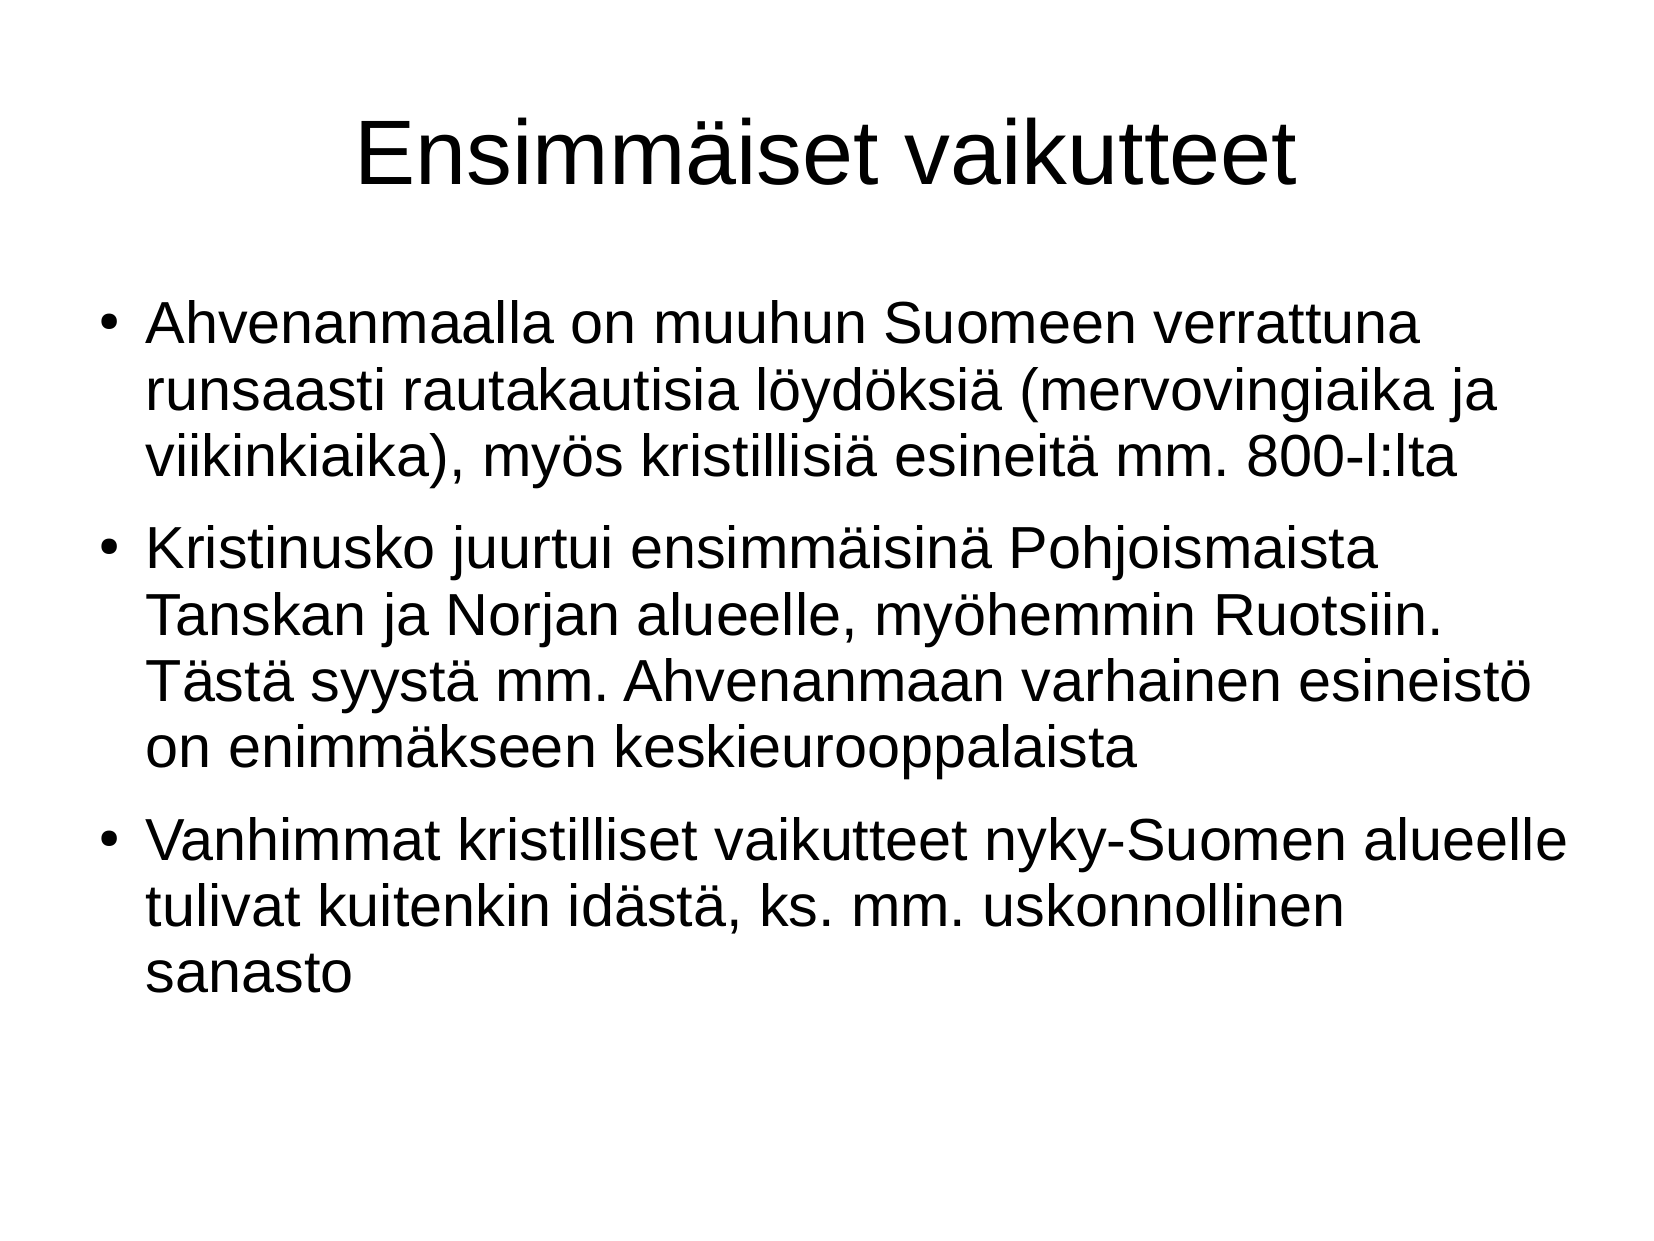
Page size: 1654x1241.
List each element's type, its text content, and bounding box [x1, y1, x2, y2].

list Ahvenanmaalla on muuhun Suomeen verrattuna runsaasti rautakautisia löydöksiä (mervovingiaika ja viikinkiaika), myös kristillisiä esineitä mm. 800-l:lta Kristinusko juurtui ensimmäisinä Pohjoismaista Tanskan ja Norjan alueelle, myöhemmin Ruotsiin. Tästä syystä mm. Ahvenanmaan varhainen esineistö on enimmäkseen keskieurooppalaista Vanhimmat kristilliset vaikutteet nyky-Suomen alueelle tulivat kuitenkin idästä, ks. mm. uskonnollinen sanasto [82, 290, 1571, 1010]
title Ensimmäiset vaikutteet [82, 49, 1571, 257]
